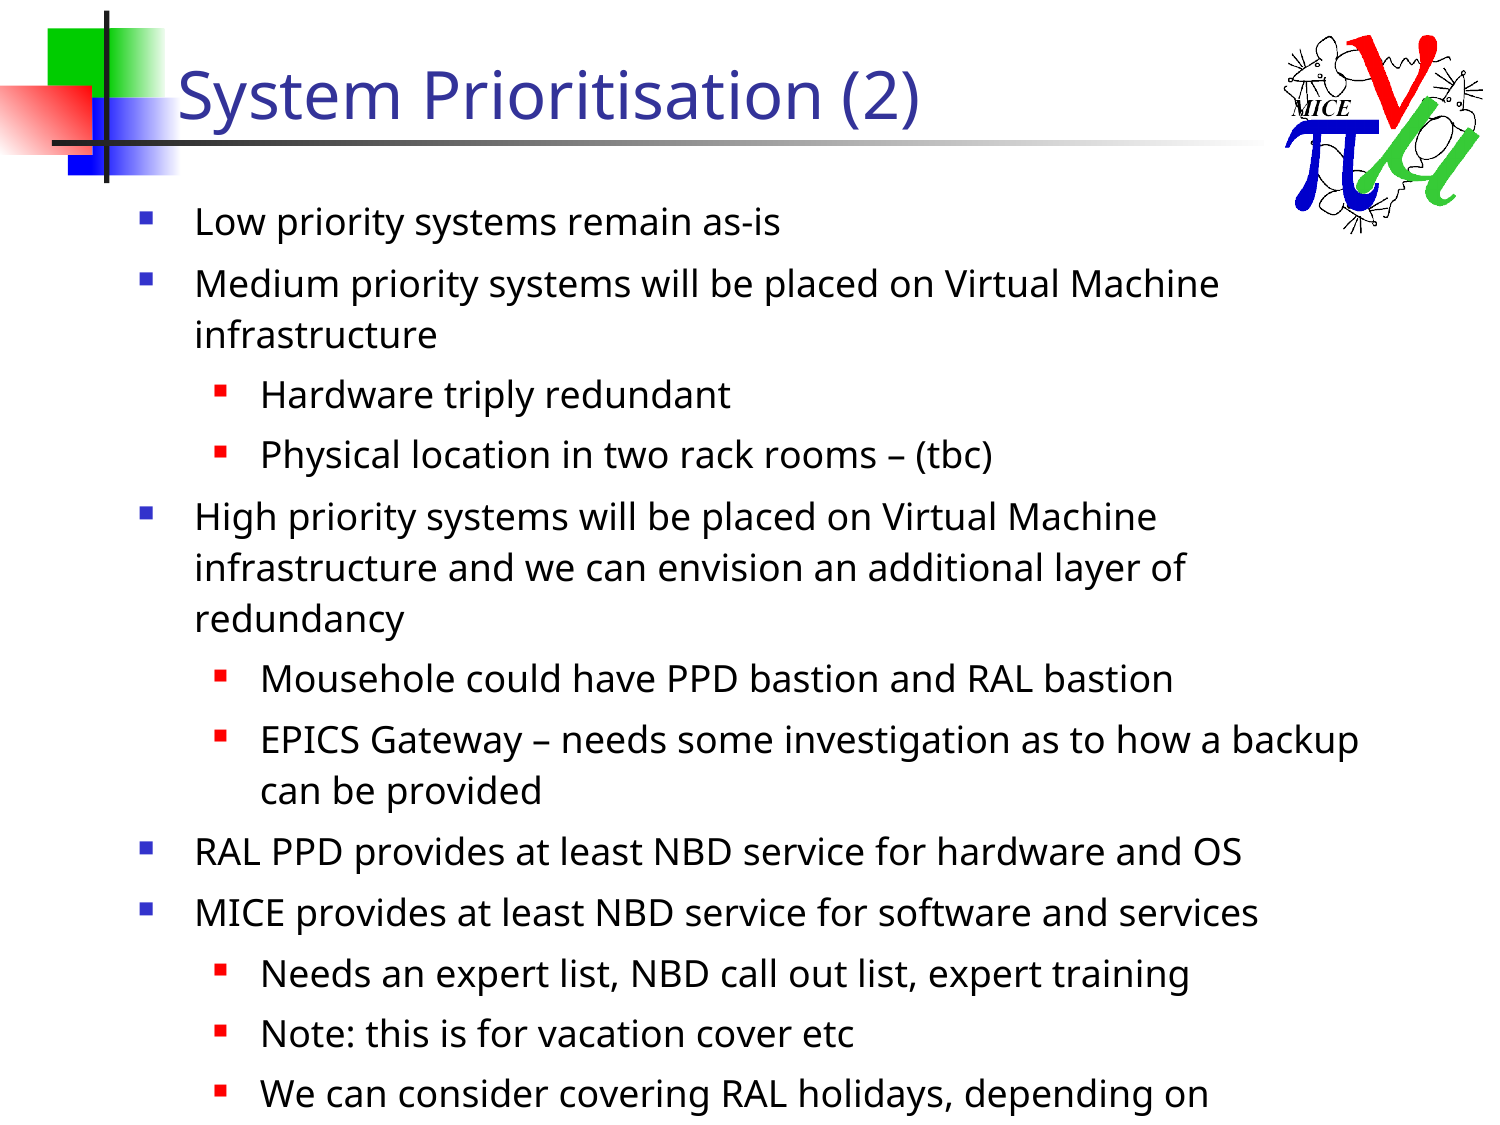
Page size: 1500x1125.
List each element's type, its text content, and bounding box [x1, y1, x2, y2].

list Low priority systems remain as-is Medium priority systems will be placed on Virtual Machine infrastructure Hardware triply redundant Physical location in two rack rooms – (tbc) High priority systems will be placed on Virtual Machine infrastructure and we can envision an additional layer of redundancy Mousehole could have PPD bastion and RAL bastion EPICS Gateway – needs some investigation as to how a backup can be provided RAL PPD provides at least NBD service for hardware and OS MICE provides at least NBD service for software and services Needs an expert list, NBD call out list, expert training Note: this is for vacation cover etc We can consider covering RAL holidays, depending on operational need [123, 188, 1399, 1051]
picture [1399, 5, 1500, 251]
title System Prioritisation (2) [162, 0, 1441, 188]
